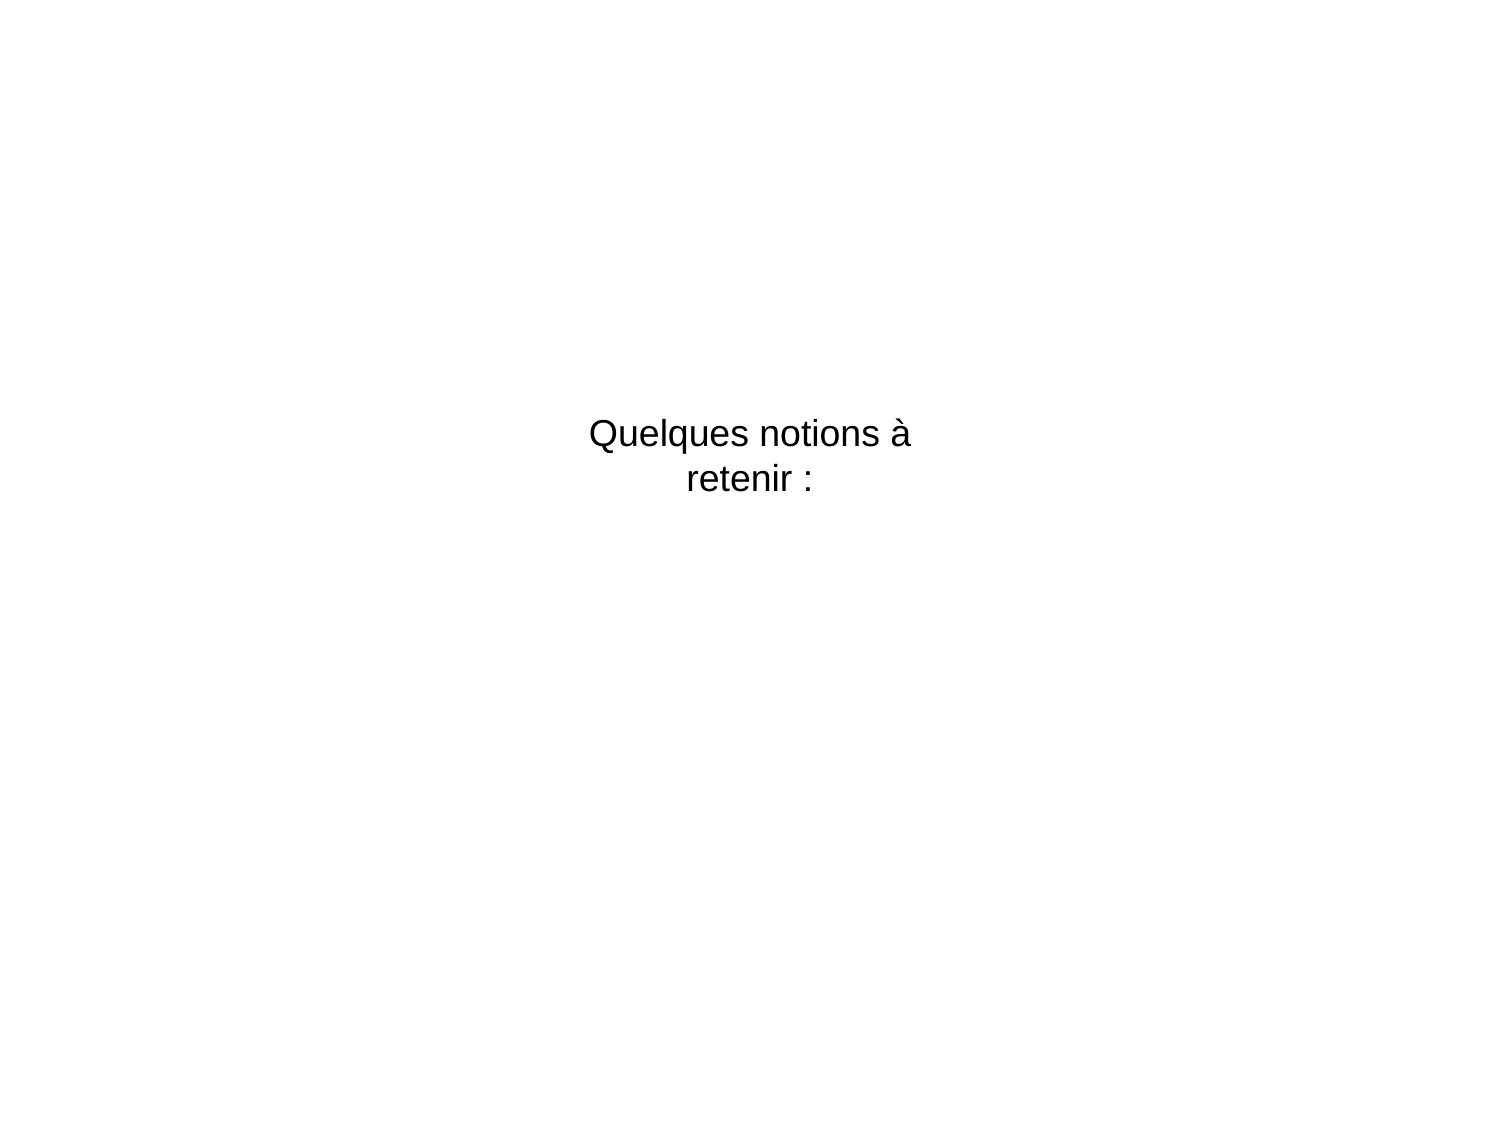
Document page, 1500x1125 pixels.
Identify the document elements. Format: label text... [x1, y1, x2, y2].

text_box Quelques notions à retenir : [537, 401, 963, 507]
